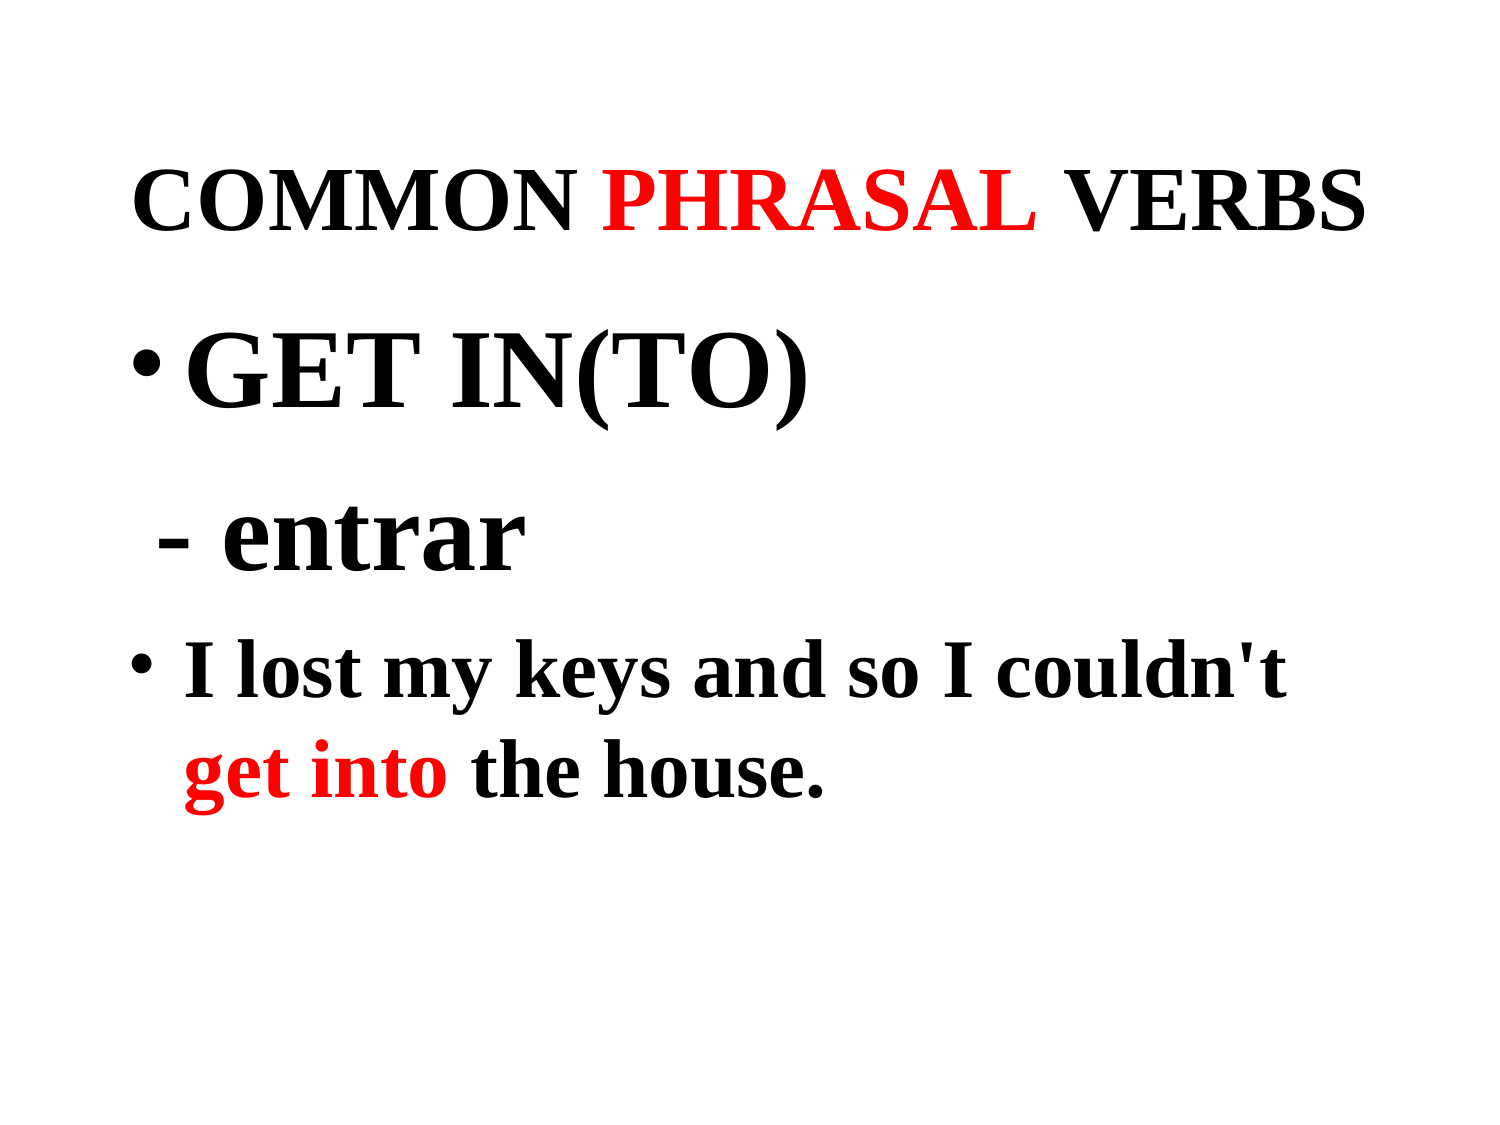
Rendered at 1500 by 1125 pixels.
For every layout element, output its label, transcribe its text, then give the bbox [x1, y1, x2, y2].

title COMMON PHRASAL VERBS [112, 99, 1388, 287]
list GET IN(TO) - entrar I lost my keys and so I couldn't get into the house. [112, 287, 1388, 1000]
